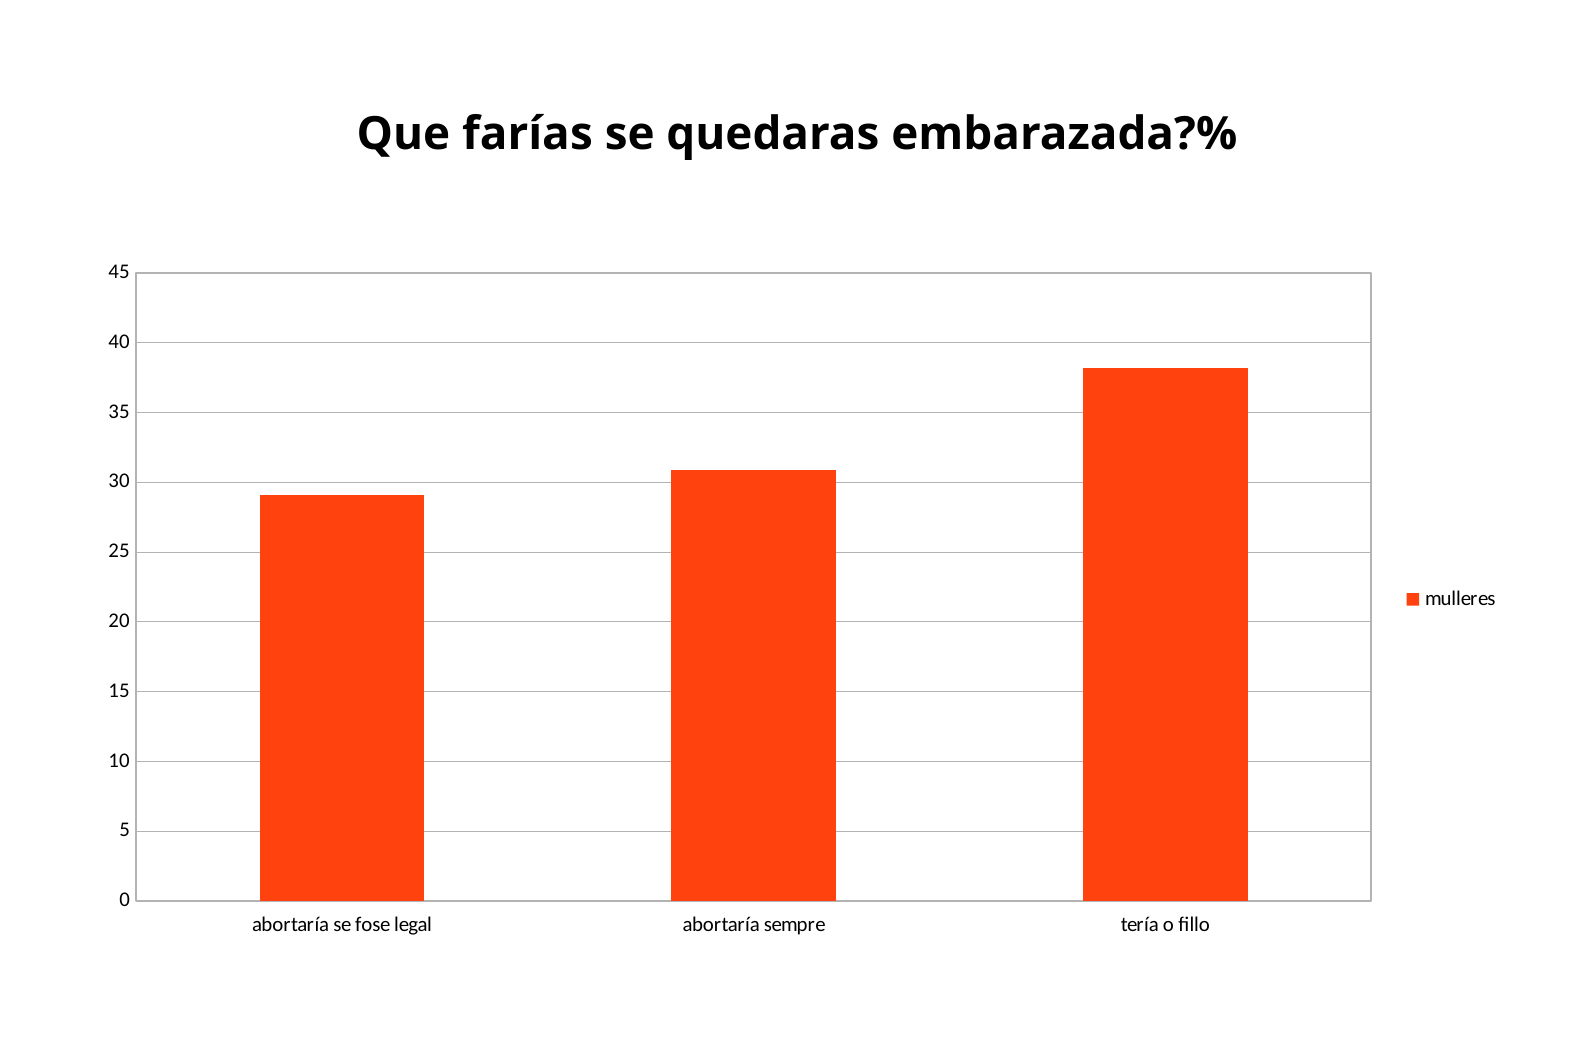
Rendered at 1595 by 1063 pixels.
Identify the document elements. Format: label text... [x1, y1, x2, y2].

chart [79, 248, 1515, 951]
title Que farías se quedaras embarazada?% [79, 42, 1515, 220]
